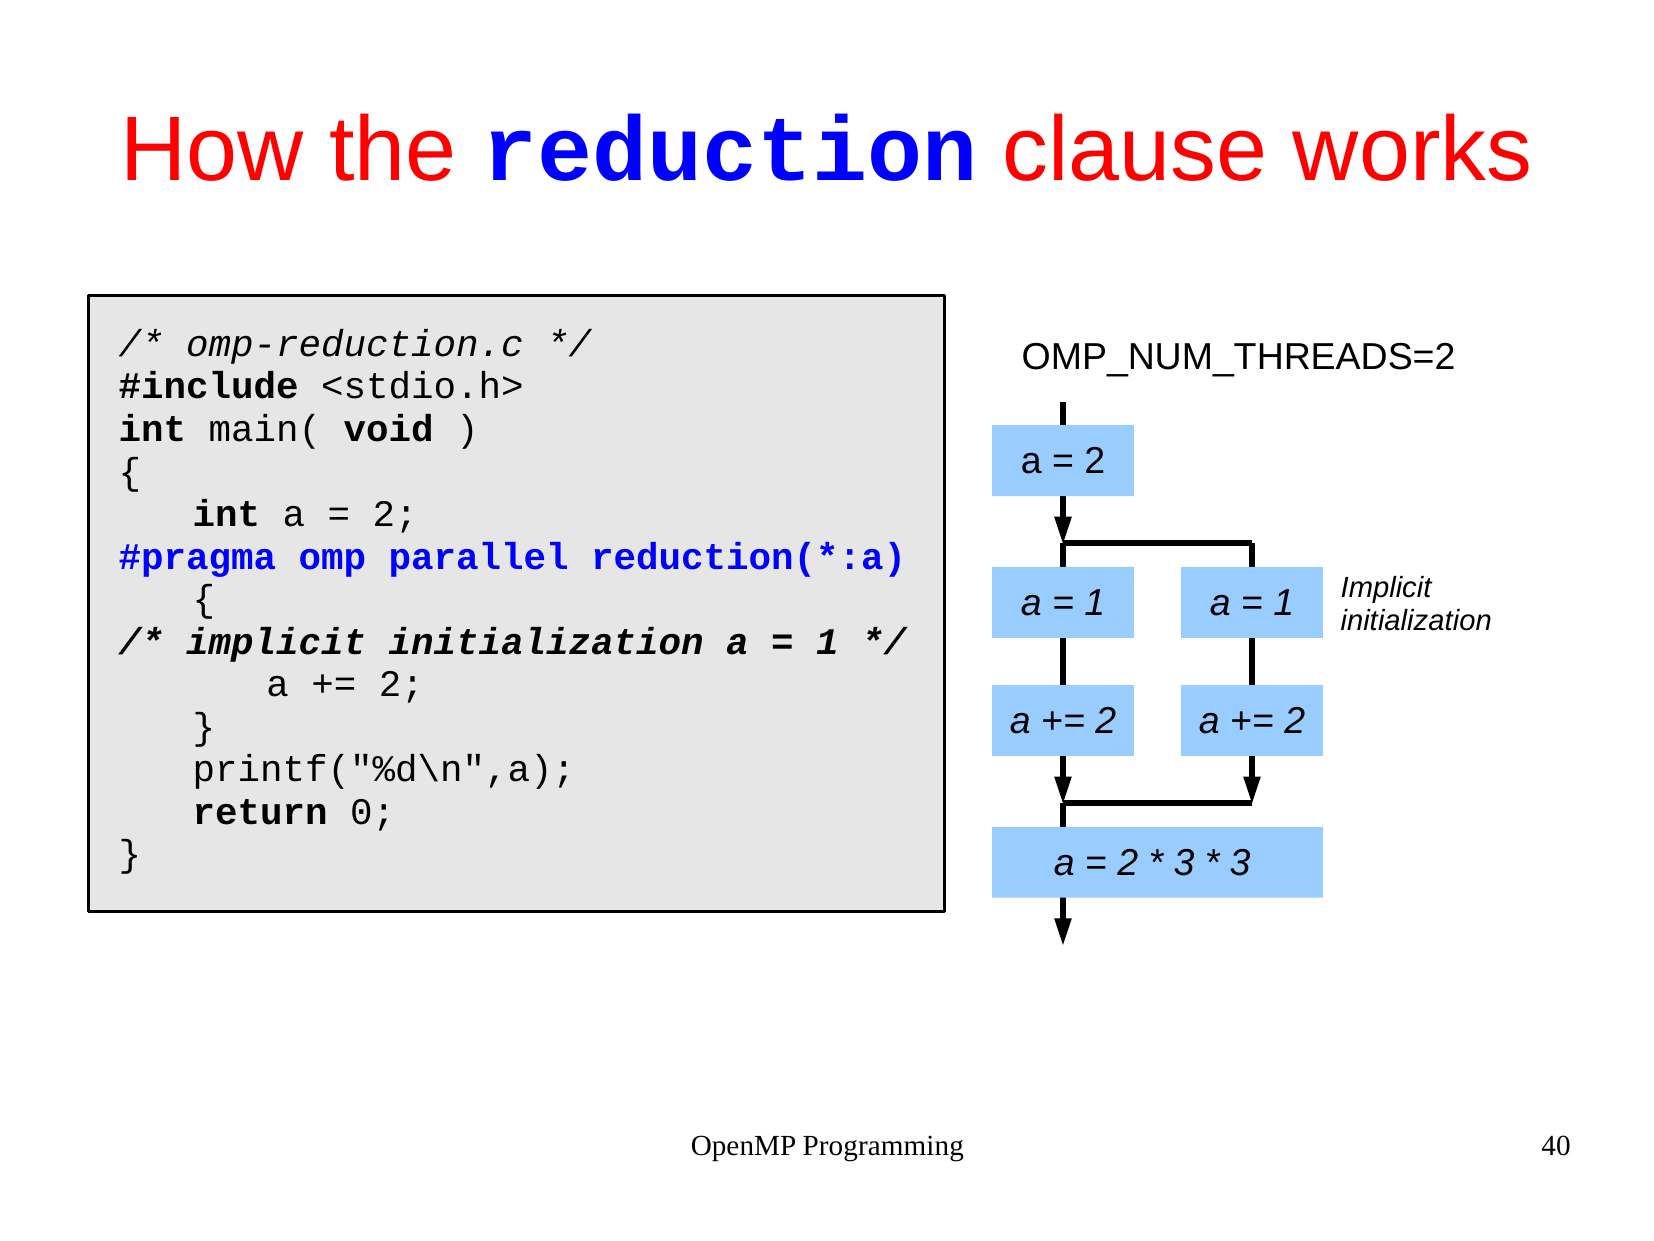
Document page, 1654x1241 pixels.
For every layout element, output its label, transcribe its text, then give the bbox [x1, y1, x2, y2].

text_box Implicit initialization [1322, 561, 1530, 650]
text_box /* omp-reduction.c */ #include <stdio.h> int main( void ) { int a = 2; #pragma omp parallel reduction(*:a) { /* implicit initialization a = 1 */ a += 2; } printf("%d\n",a); return 0; } [88, 295, 945, 912]
text_box a += 2 [1181, 685, 1323, 756]
text_box a = 1 [1181, 566, 1323, 638]
text_box a = 2 [992, 425, 1134, 497]
text_box OMP_NUM_THREADS=2 [1003, 324, 1474, 388]
text_box a = 1 [992, 566, 1134, 638]
text_box a = 2 * 3 * 3 [992, 826, 1323, 898]
text_box a += 2 [992, 685, 1134, 756]
title How the reduction clause works [82, 49, 1571, 257]
